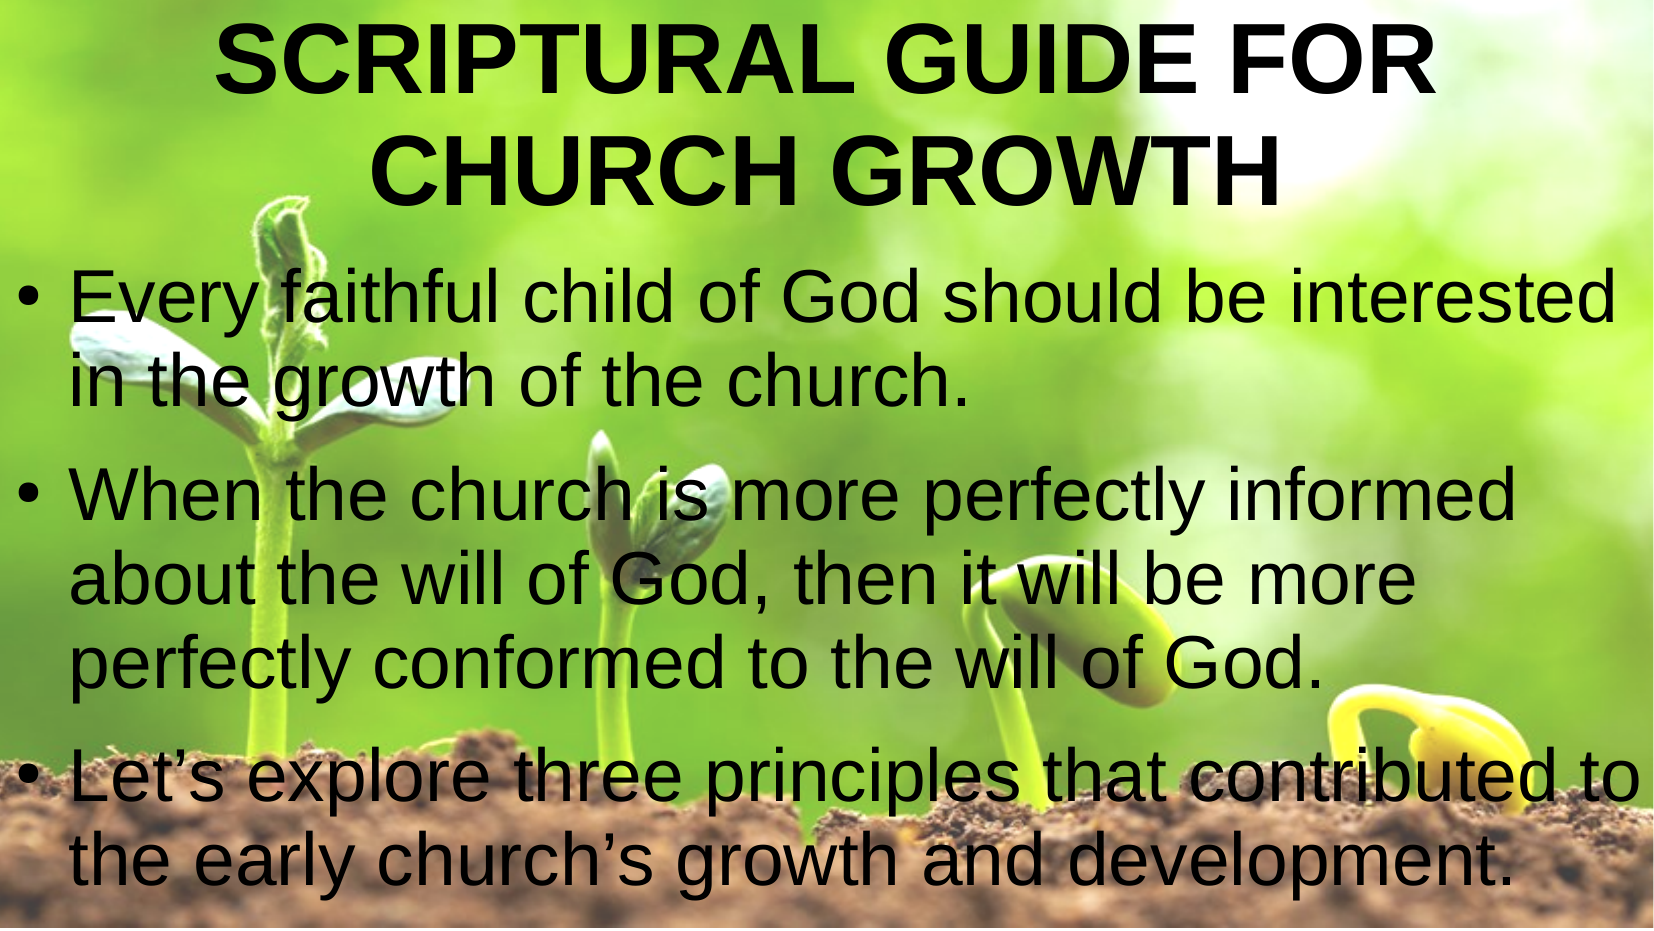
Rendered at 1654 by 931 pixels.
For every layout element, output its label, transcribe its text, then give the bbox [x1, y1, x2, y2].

list Every faithful child of God should be interested in the growth of the church. When the church is more perfectly informed about the will of God, then it will be more perfectly conformed to the will of God. Let’s explore three principles that contributed to the early church’s growth and development. [0, 255, 1651, 916]
picture [0, 0, 1654, 928]
title SCRIPTURAL GUIDE FOR CHURCH GROWTH [82, 2, 1571, 227]
